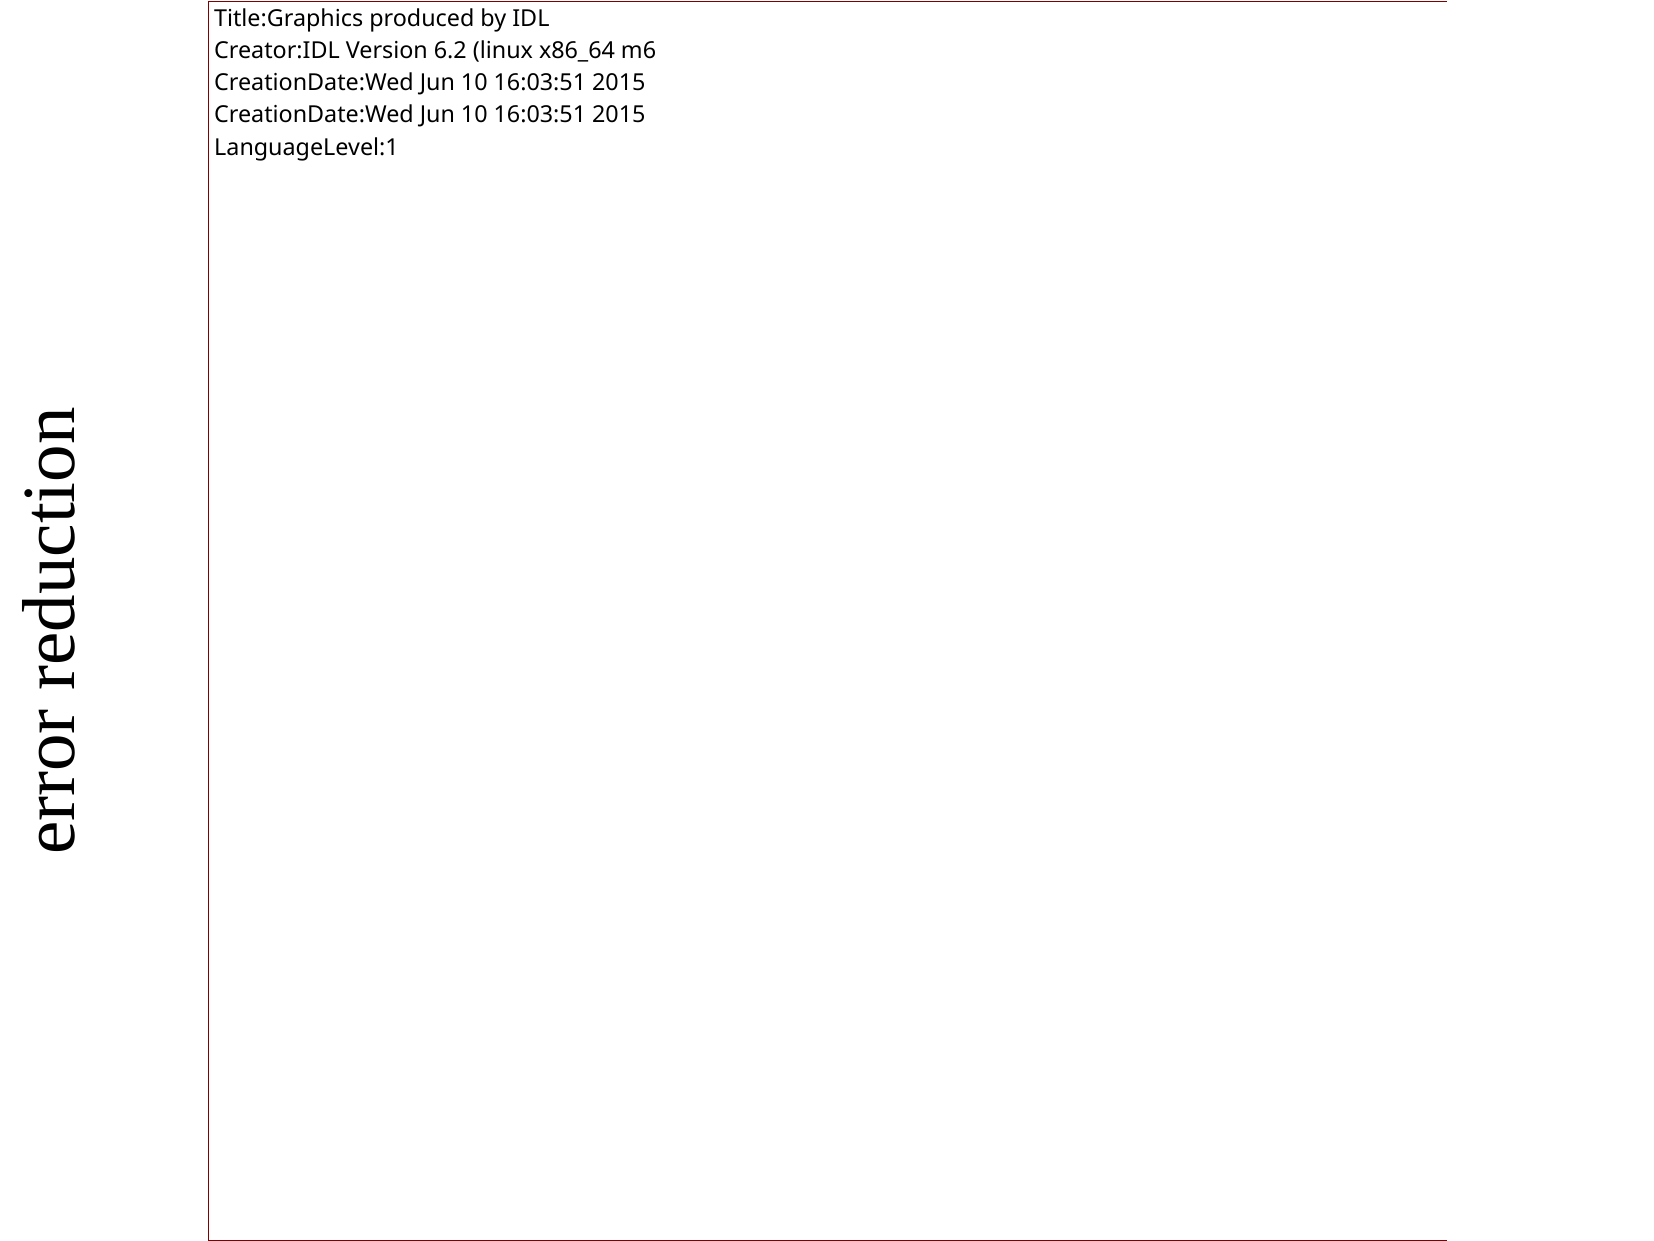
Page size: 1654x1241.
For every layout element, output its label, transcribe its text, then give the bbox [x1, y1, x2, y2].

picture [206, 0, 1447, 1241]
text_box error reduction [0, 370, 99, 870]
